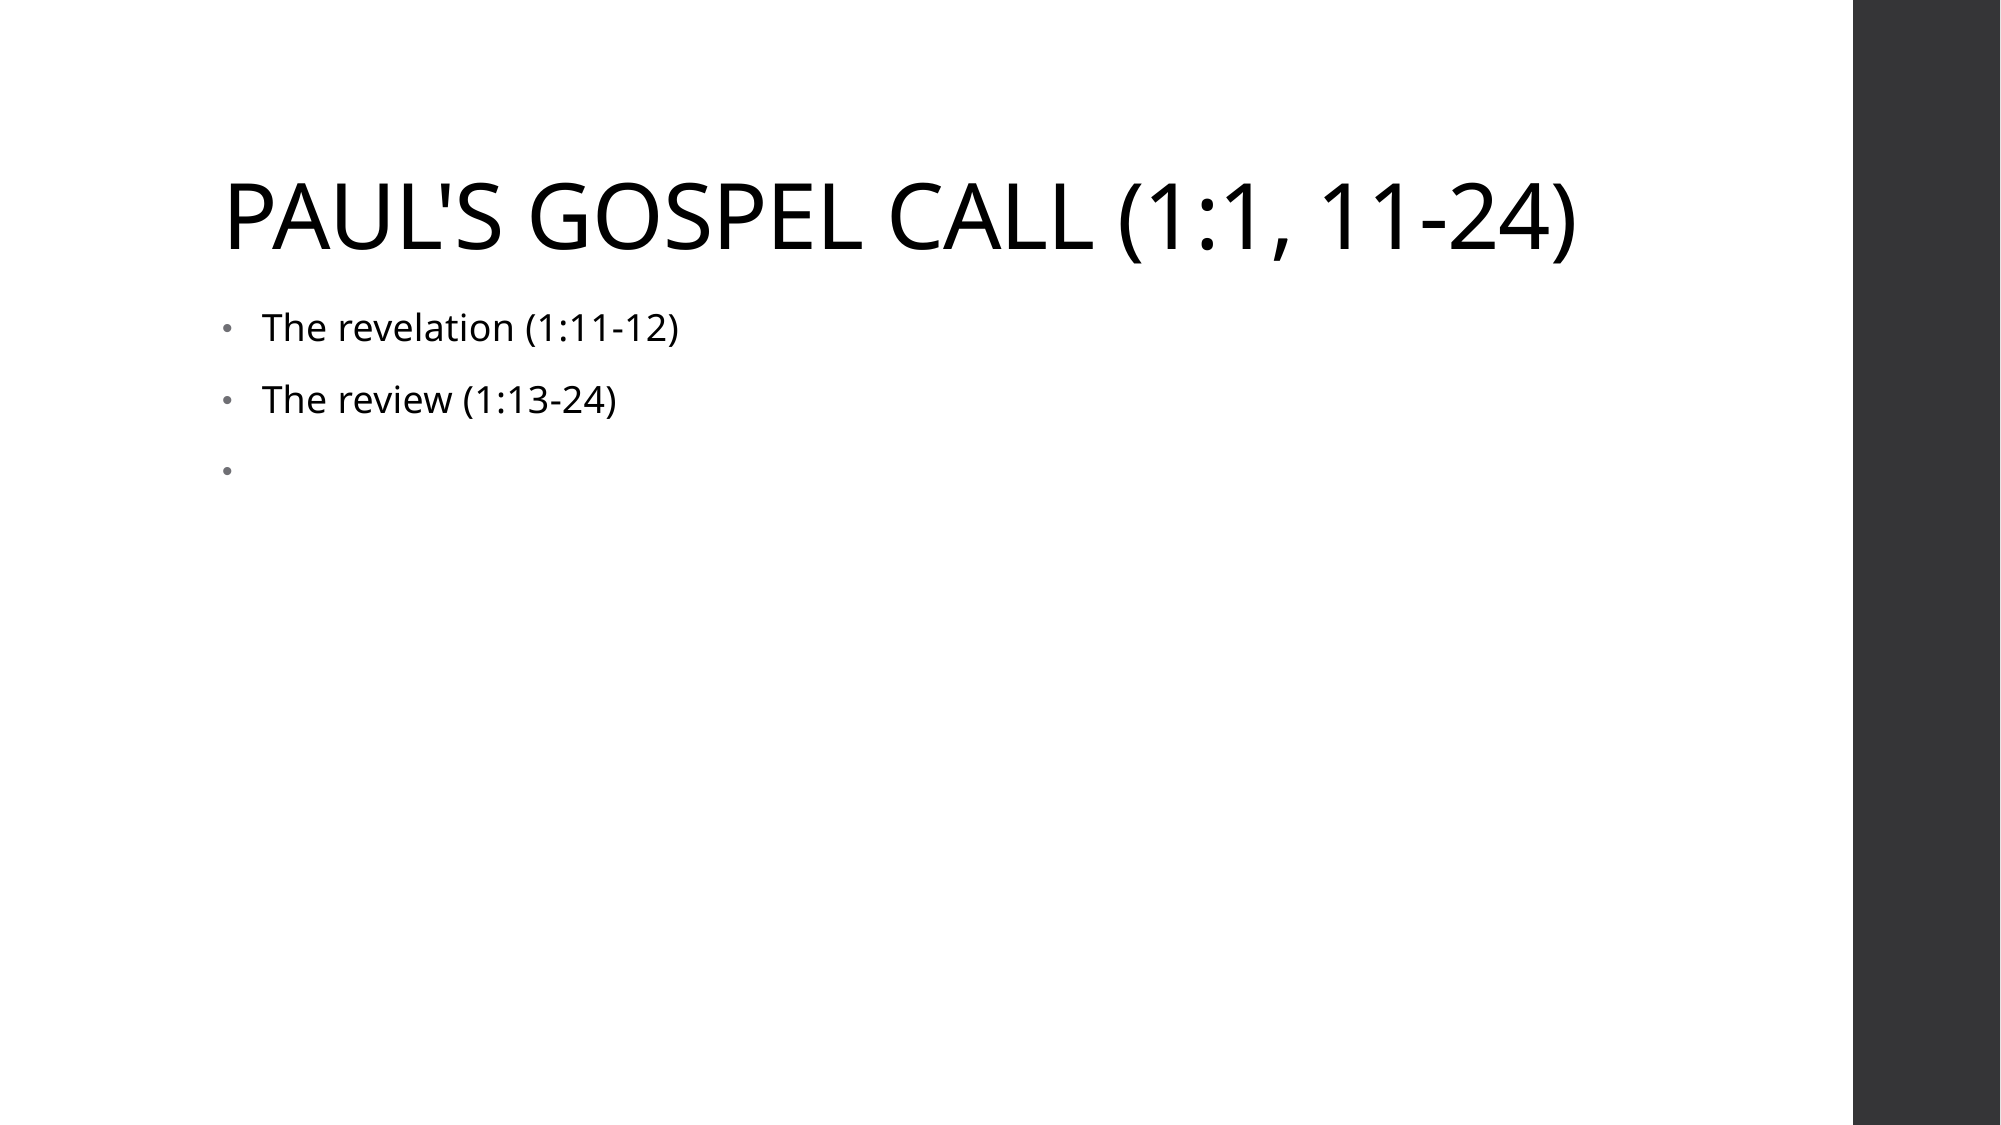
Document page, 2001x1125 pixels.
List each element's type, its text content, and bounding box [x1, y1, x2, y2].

title PAUL'S GOSPEL CALL (1:1, 11-24) [206, 60, 1797, 278]
list The revelation (1:11-12) The review (1:13-24) [206, 299, 1617, 1014]
